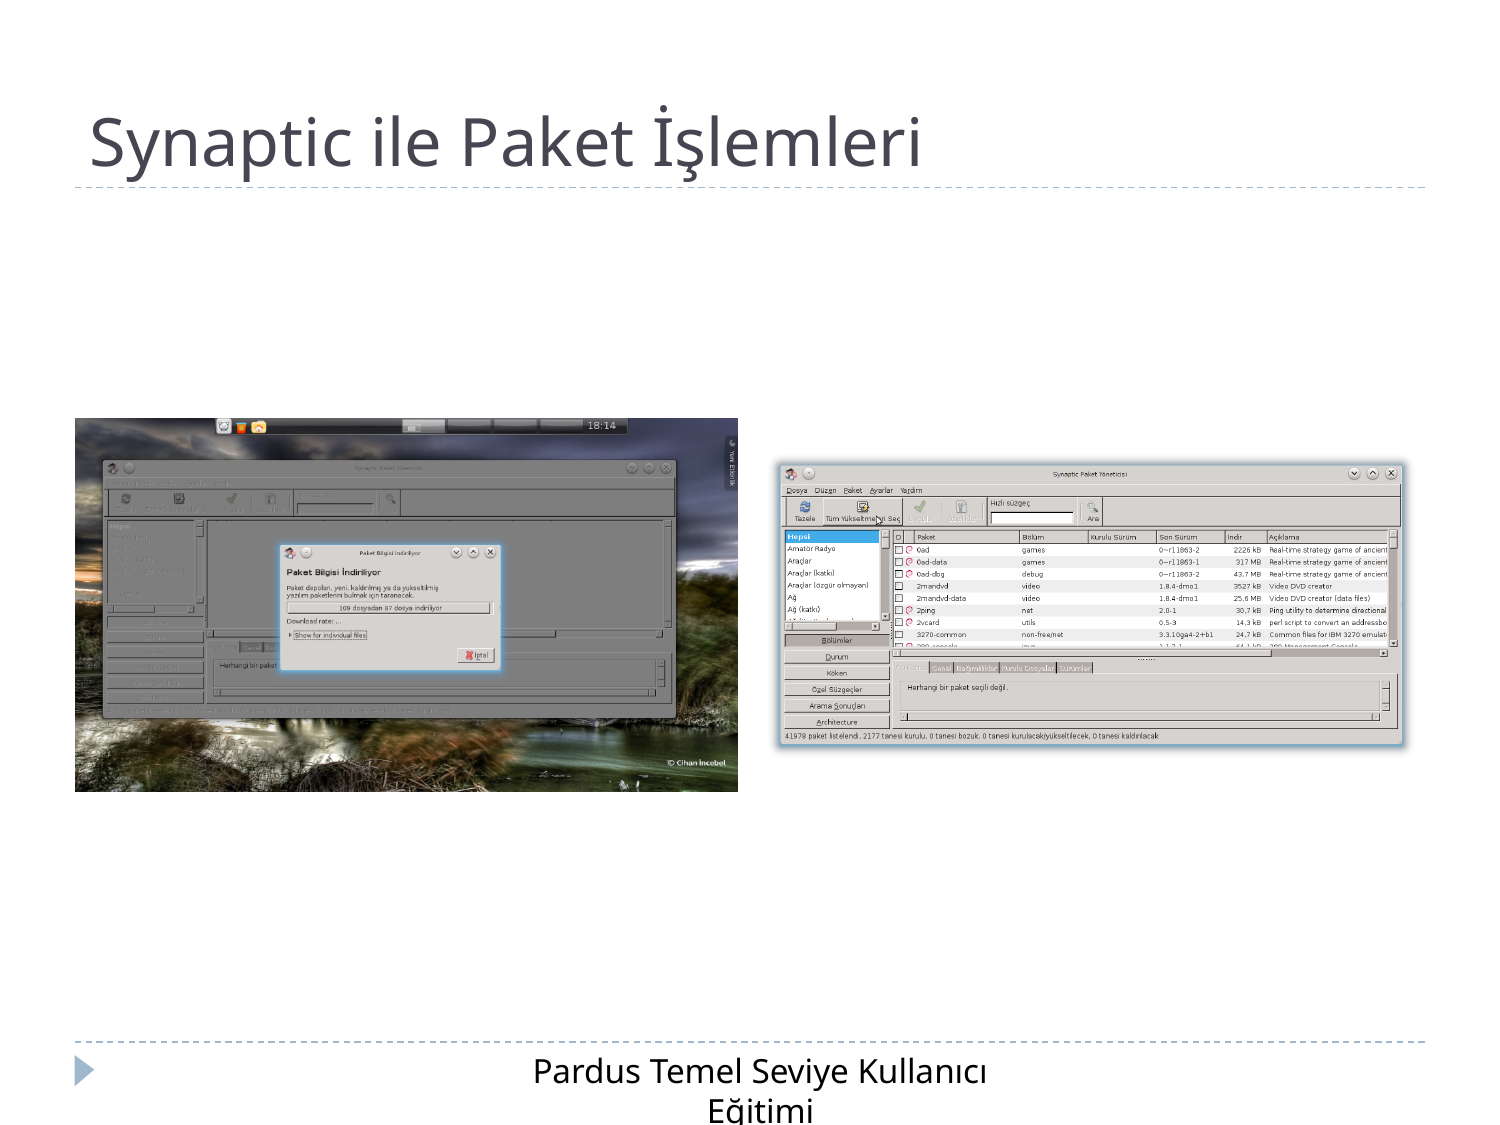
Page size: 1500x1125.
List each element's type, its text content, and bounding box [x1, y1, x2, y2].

picture [75, 418, 738, 792]
picture [759, 444, 1423, 765]
title Synaptic ile Paket İşlemleri [75, 37, 1425, 188]
